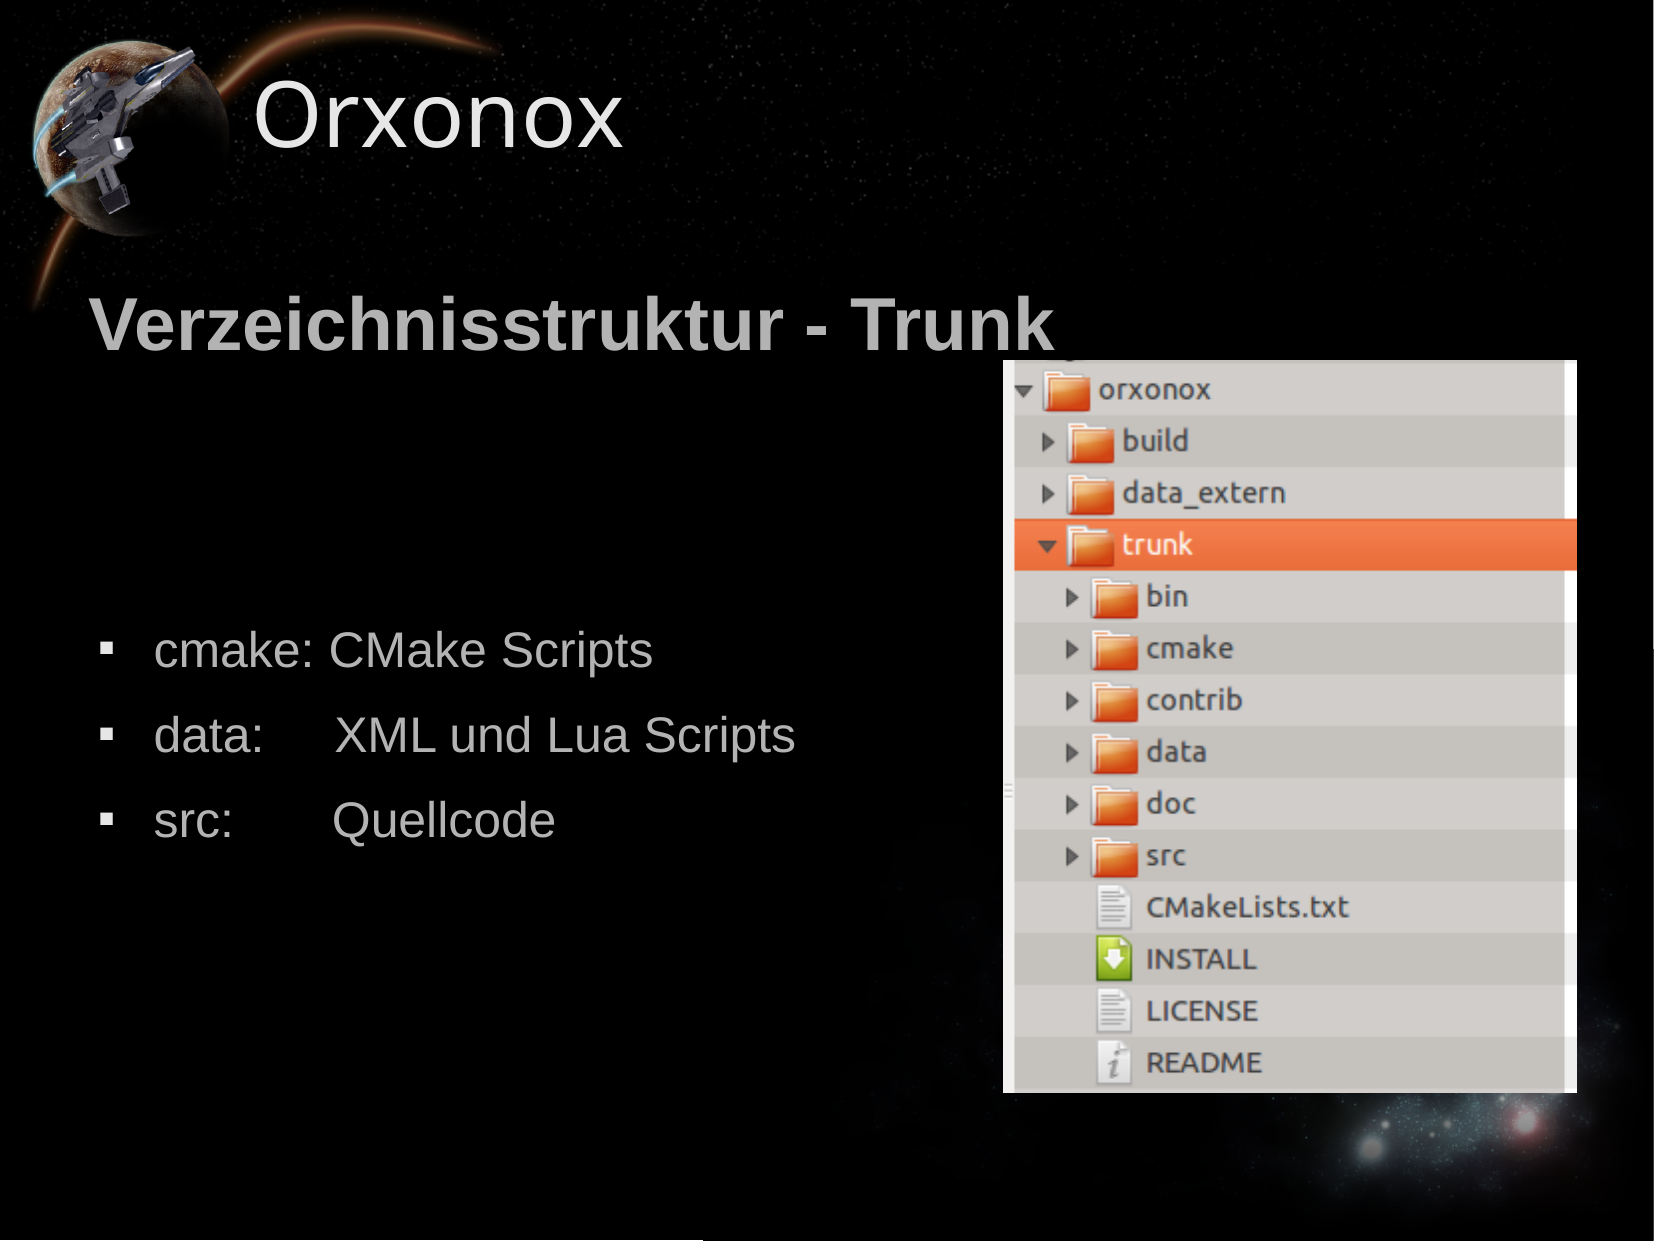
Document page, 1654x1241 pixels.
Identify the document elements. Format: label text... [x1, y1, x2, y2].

list cmake: CMake Scripts data: XML und Lua Scripts src: Quellcode [82, 413, 1571, 1133]
title Verzeichnisstruktur - Trunk [88, 265, 1577, 384]
picture [703, 360, 1654, 1241]
picture [0, 0, 1607, 443]
